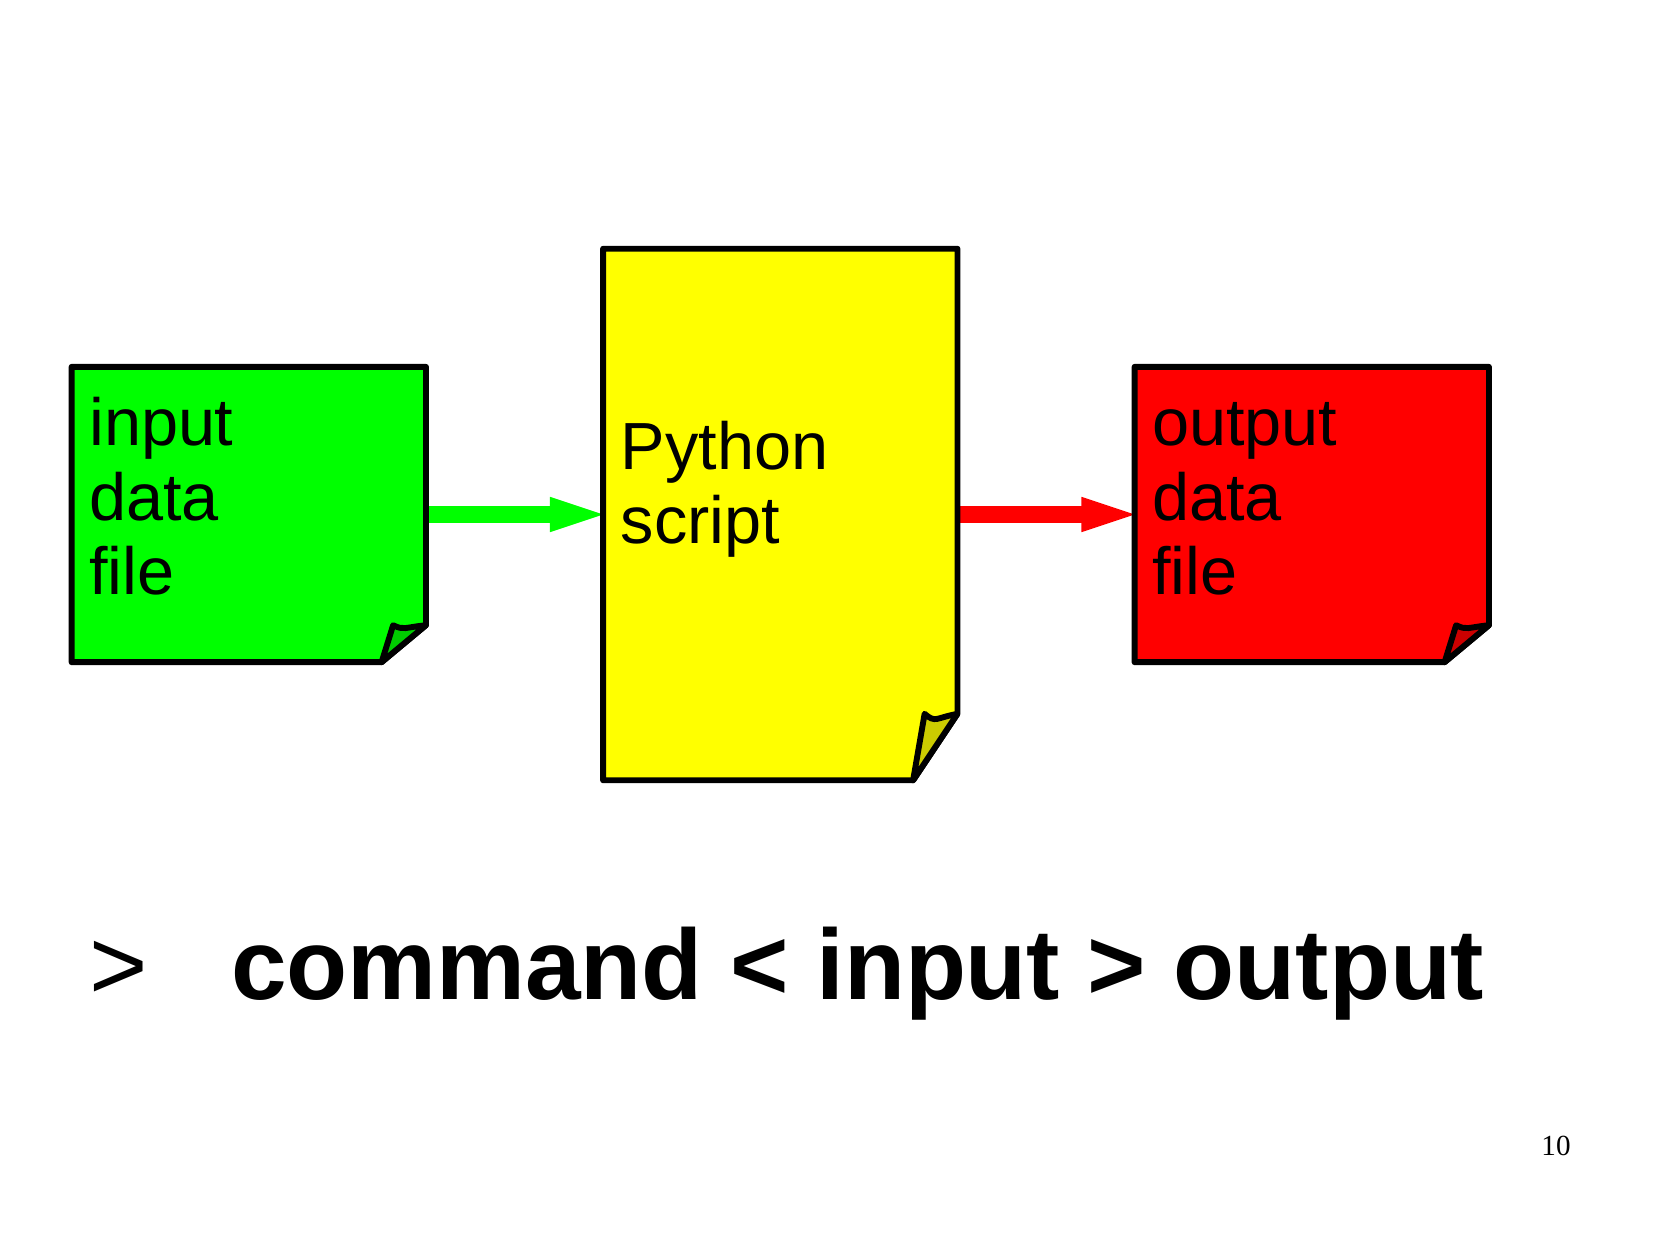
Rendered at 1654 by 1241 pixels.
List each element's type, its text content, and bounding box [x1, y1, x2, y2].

text_box output data file [1134, 366, 1489, 663]
text_box Python script [603, 248, 958, 781]
text_box > command < input > output [71, 898, 1504, 1031]
text_box input data file [71, 366, 426, 663]
